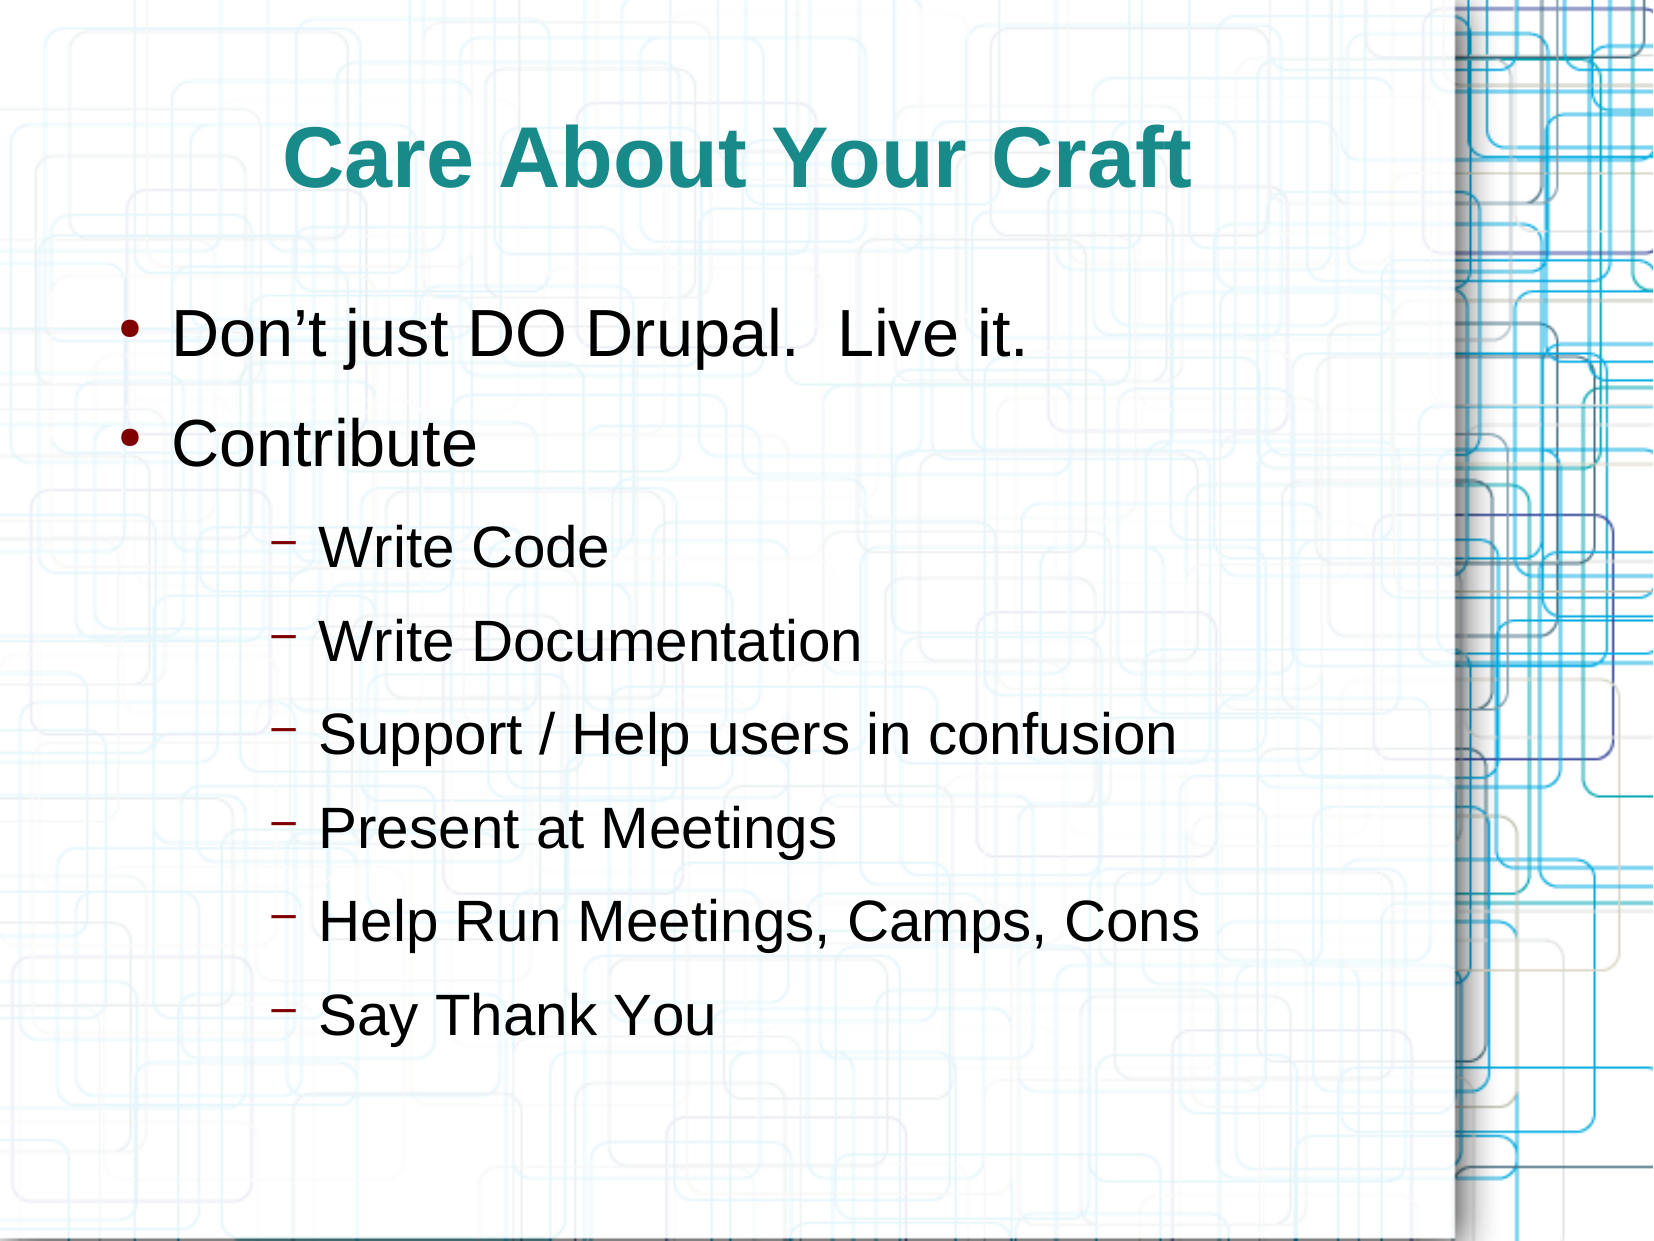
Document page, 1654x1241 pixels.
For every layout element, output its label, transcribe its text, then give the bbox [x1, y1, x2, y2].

picture [0, 0, 1654, 1241]
list Don’t just DO Drupal. Live it. Contribute Write Code Write Documentation Support / Help users in confusion Present at Meetings Help Run Meetings, Camps, Cons Say Thank You [82, 290, 1417, 1109]
title Care About Your Craft [58, 49, 1417, 257]
